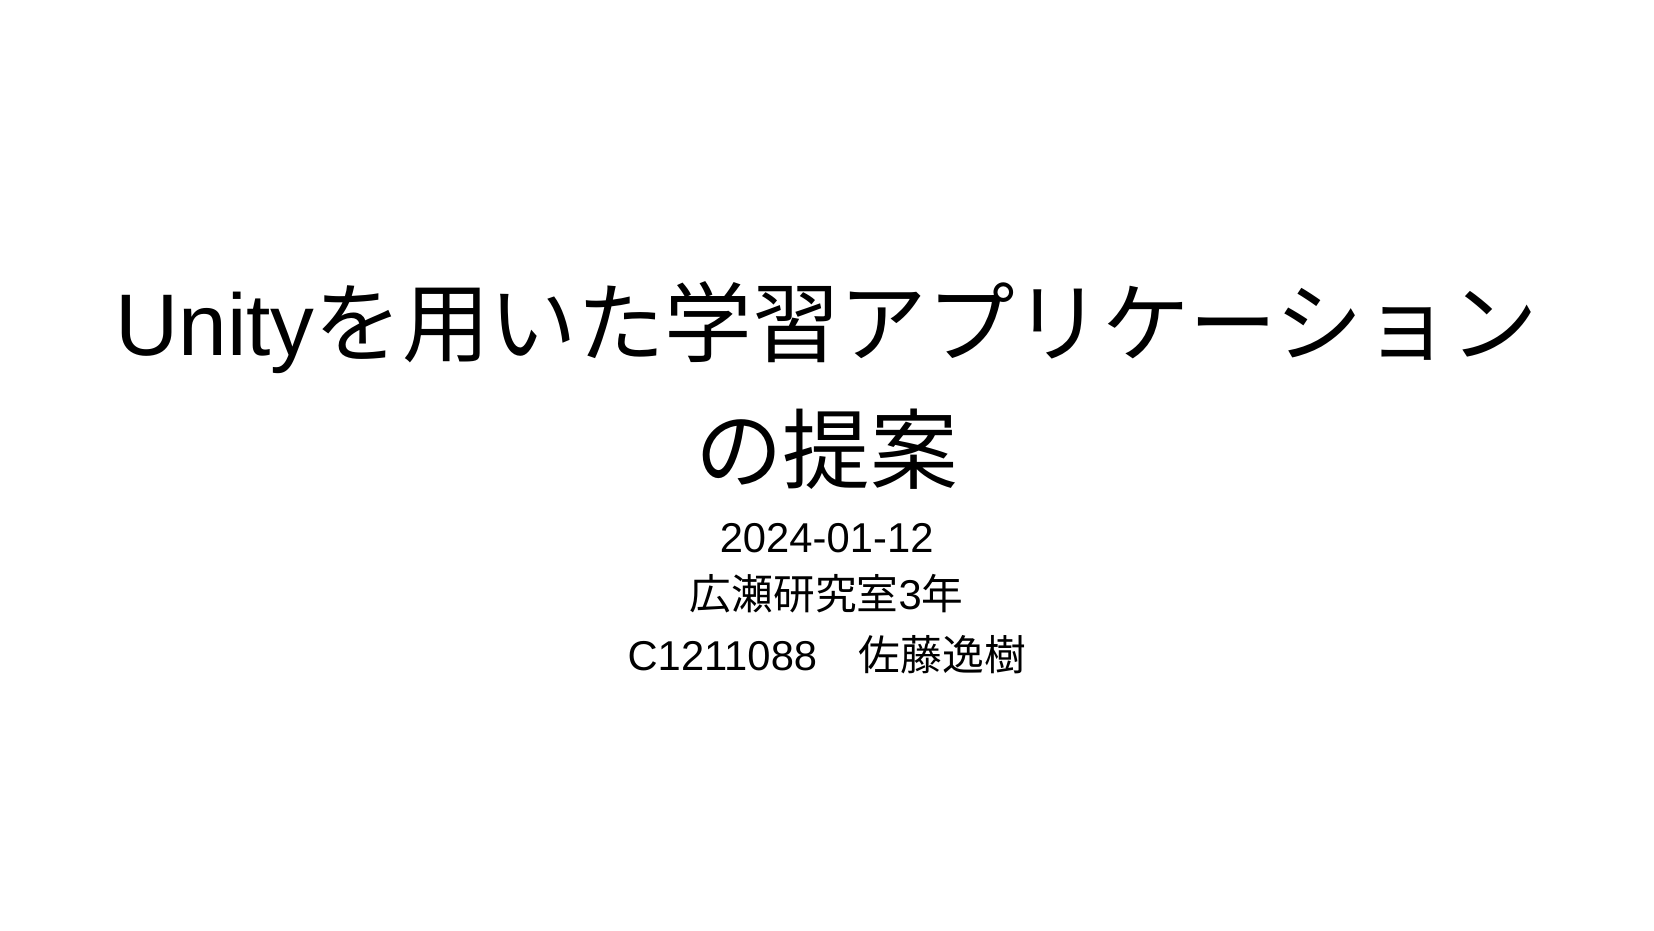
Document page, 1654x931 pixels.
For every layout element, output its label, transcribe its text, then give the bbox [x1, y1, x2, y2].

title Unityを用いた学習アプリケーションの提案 [82, 253, 1571, 508]
text_box 2024-01-12 広瀬研究室3年 C1211088 佐藤逸樹 [501, 507, 1152, 690]
